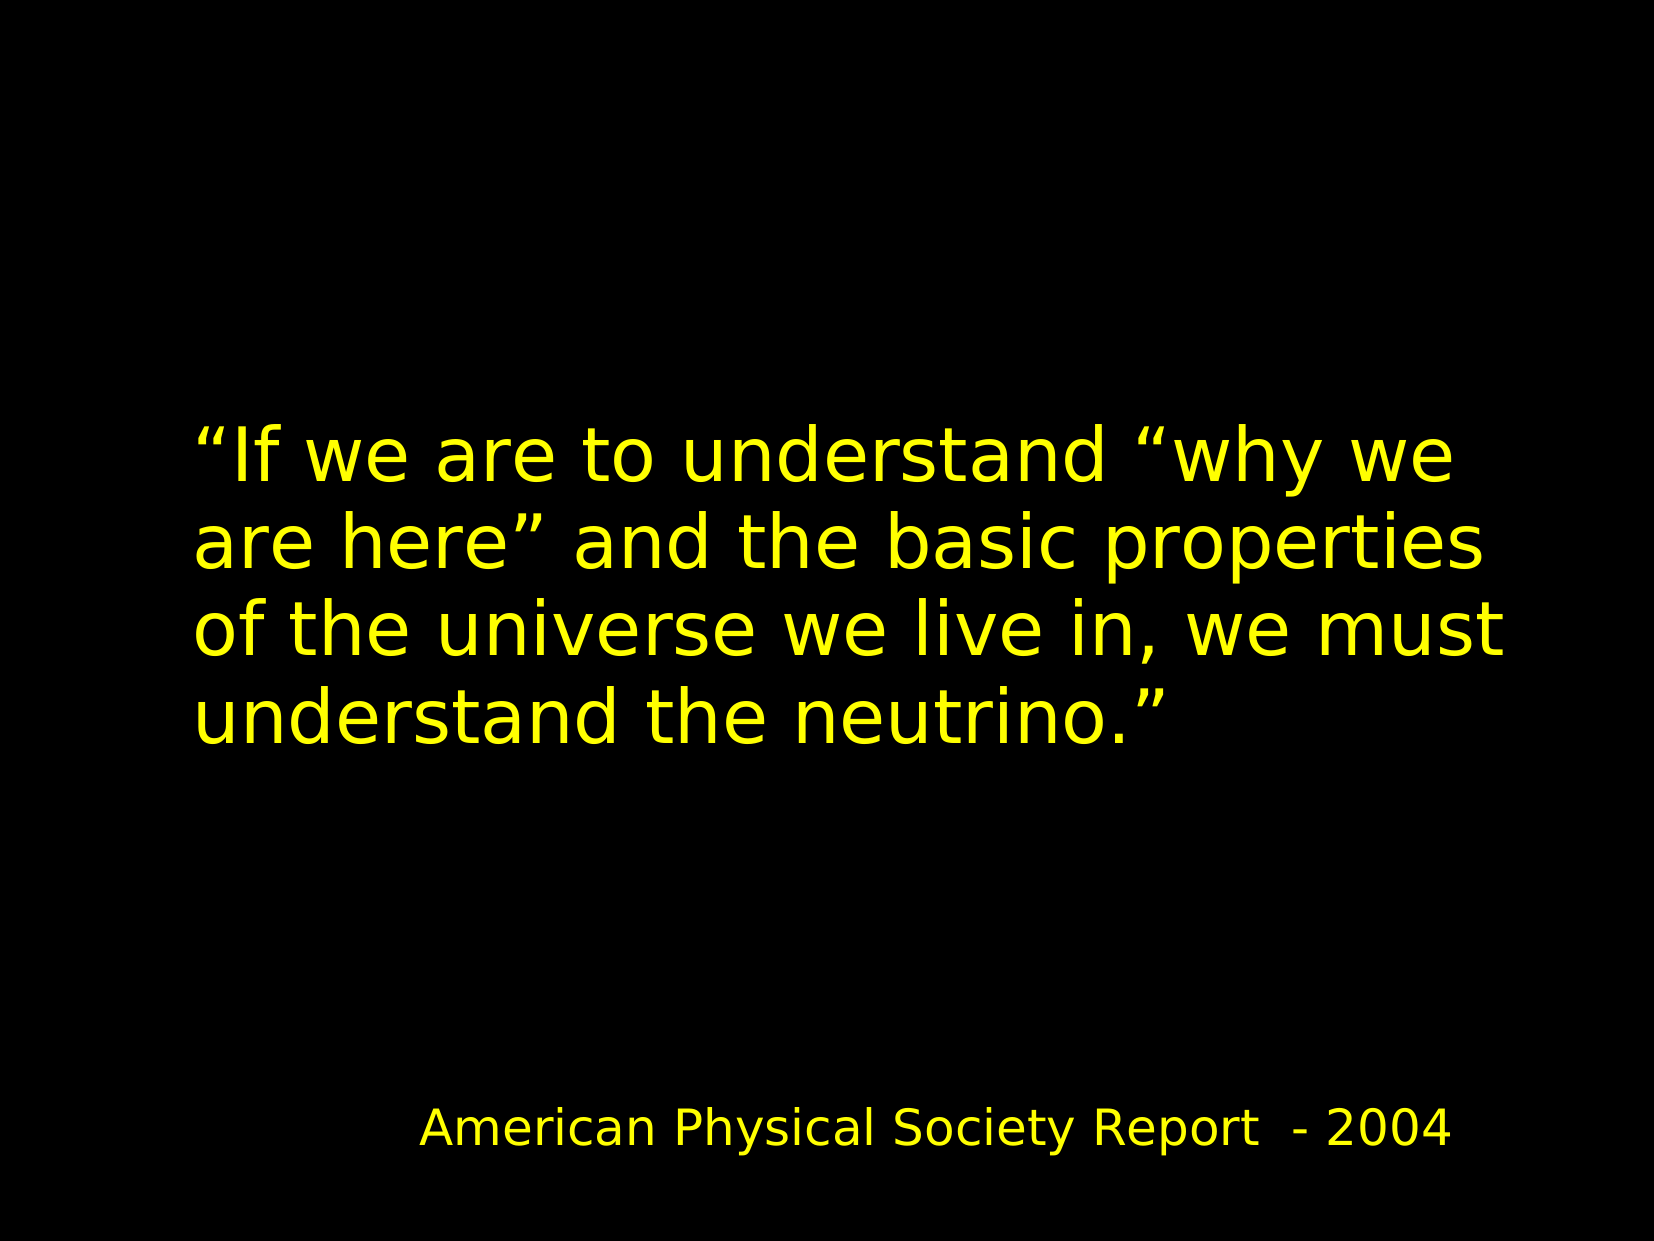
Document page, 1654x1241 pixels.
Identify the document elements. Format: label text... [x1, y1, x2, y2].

text_box American Physical Society Report - 2004 [392, 1091, 1469, 1165]
text_box “If we are to understand “why we are here” and the basic properties of the universe we live in, we must understand the neutrino.” [177, 404, 1521, 769]
